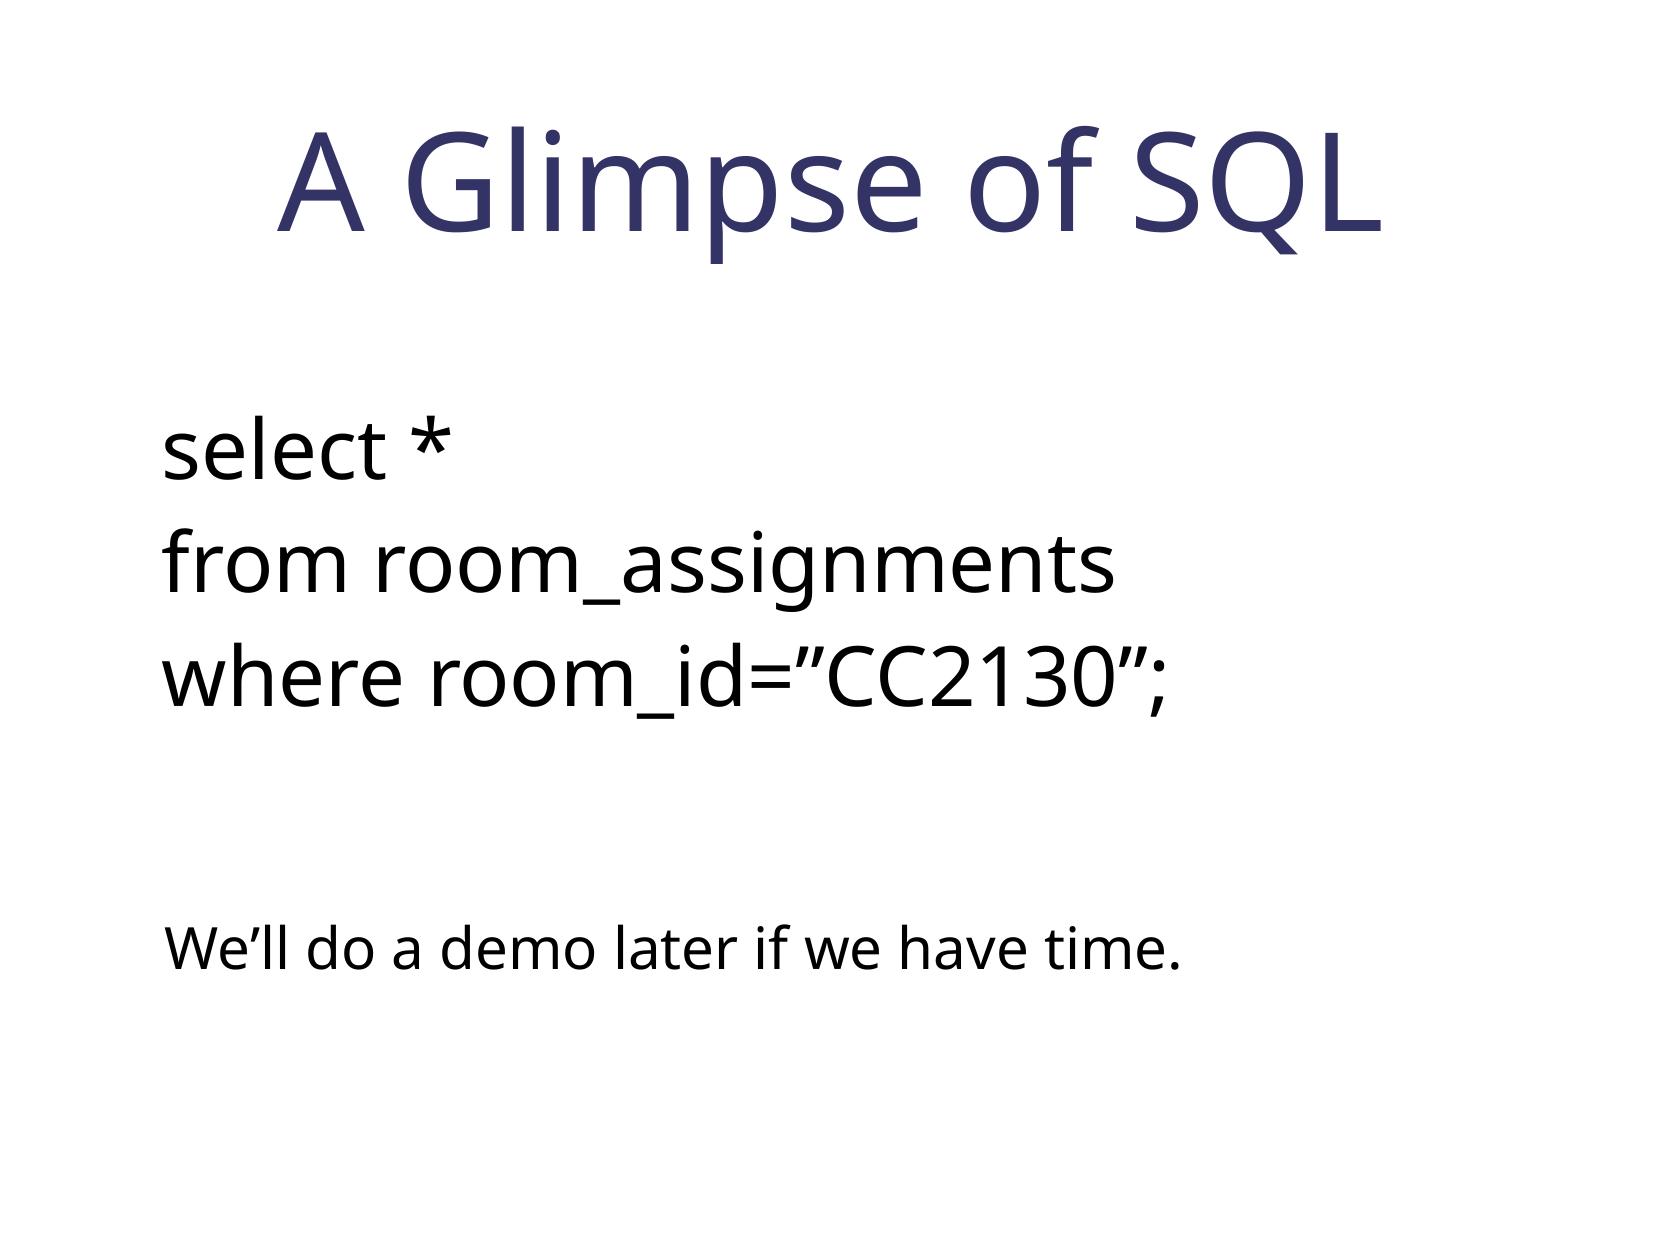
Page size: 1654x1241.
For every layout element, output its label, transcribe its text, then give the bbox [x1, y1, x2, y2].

text_box We’ll do a demo later if we have time. [150, 900, 1351, 986]
subtitle select * from room_assignments where room_id=”CC2130”; [161, 408, 1576, 713]
title A Glimpse of SQL [86, 75, 1576, 283]
